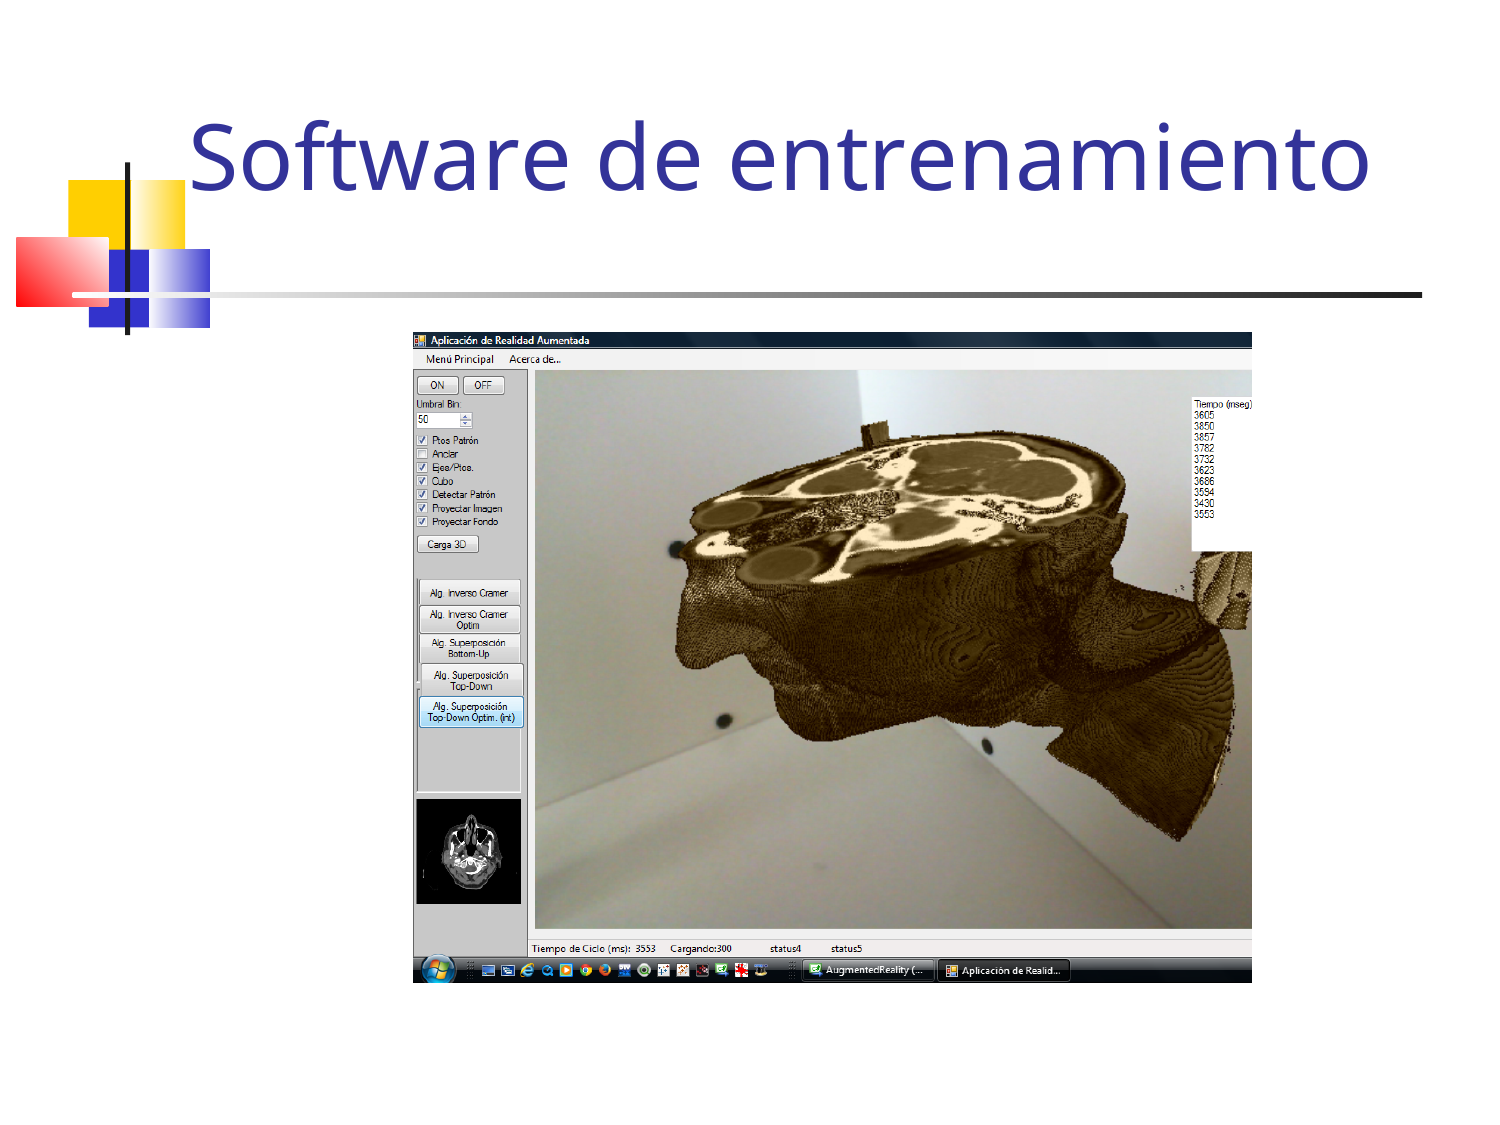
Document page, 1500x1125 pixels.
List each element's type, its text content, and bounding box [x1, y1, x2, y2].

title Software de entrenamiento [188, 35, 1468, 276]
picture [411, 330, 1252, 984]
